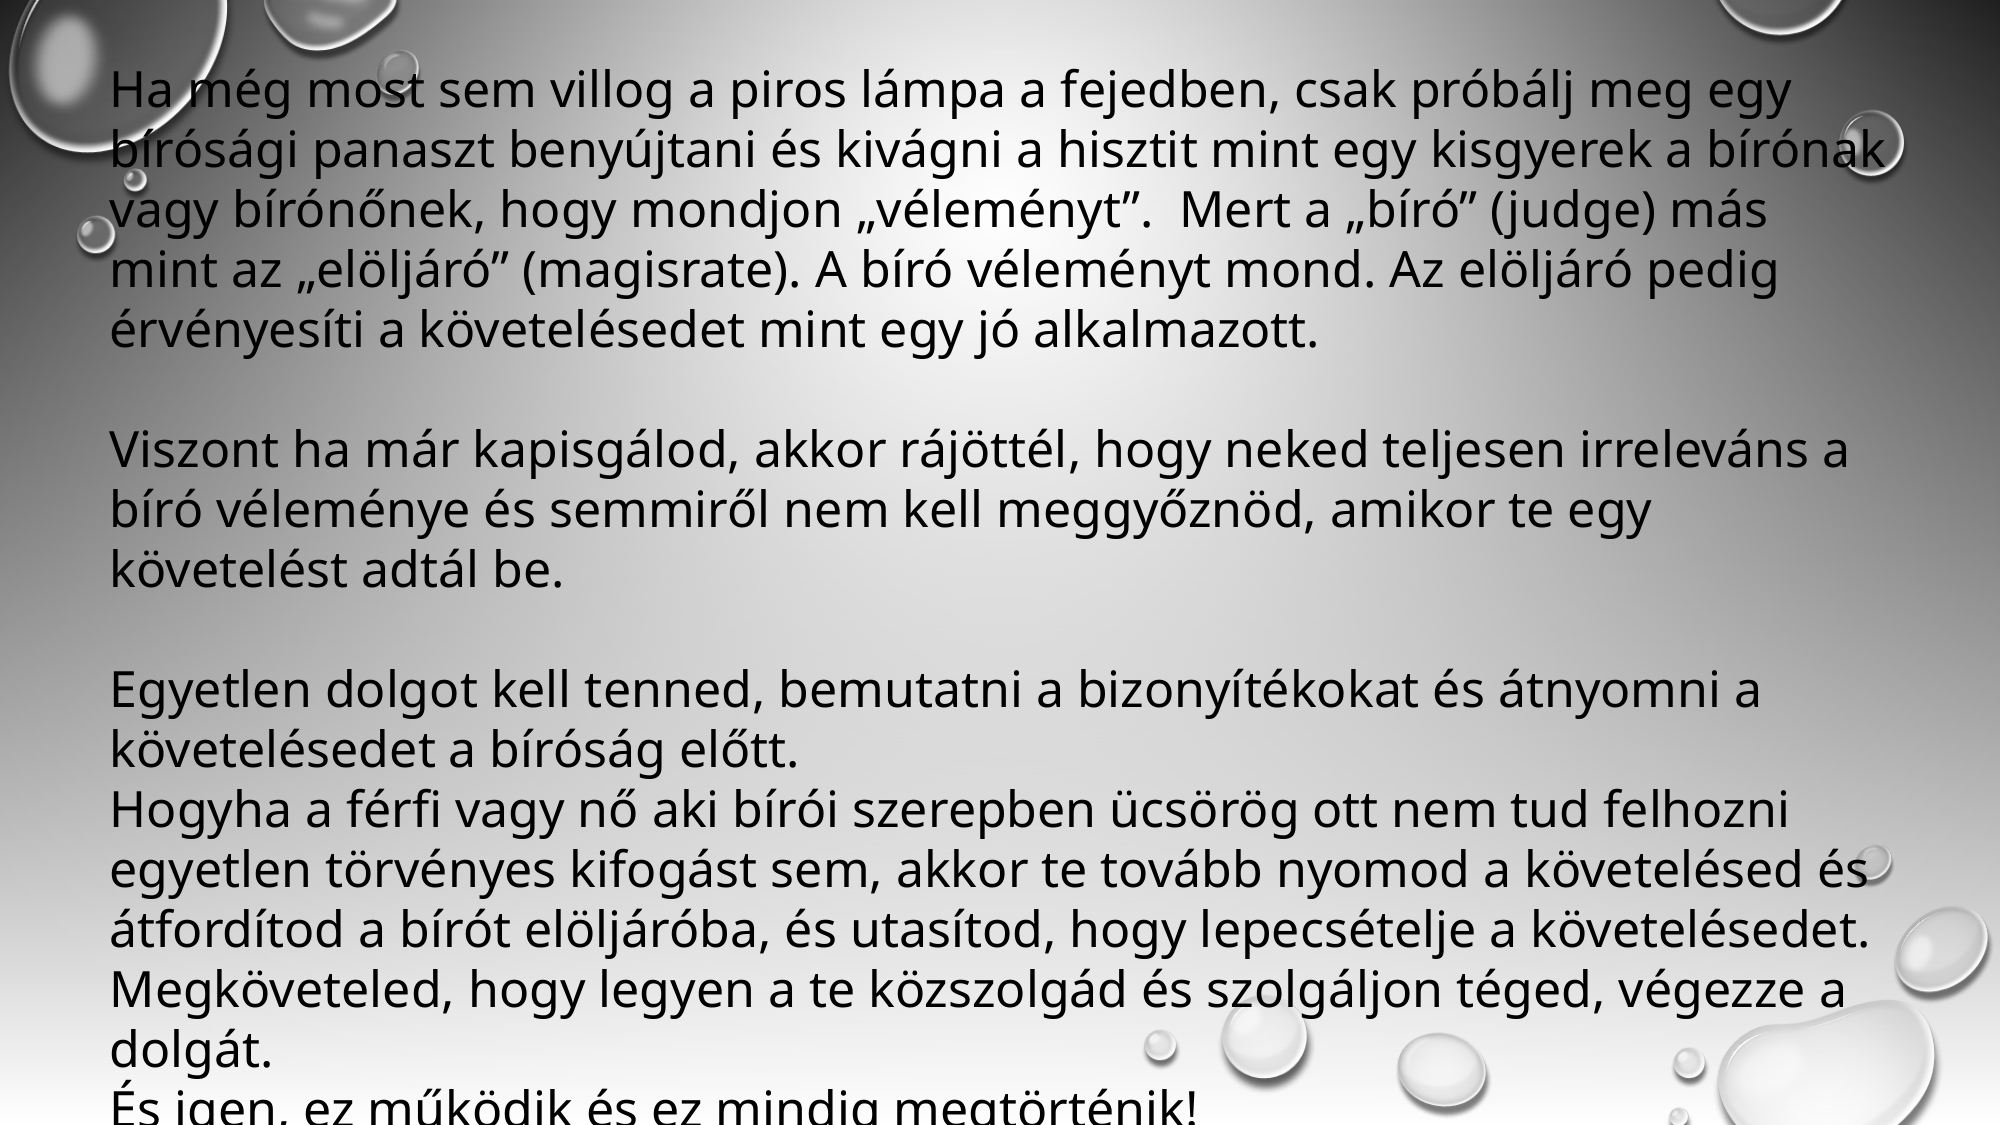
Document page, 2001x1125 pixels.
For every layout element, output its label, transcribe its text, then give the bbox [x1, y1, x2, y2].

text_box Ha még most sem villog a piros lámpa a fejedben, csak próbálj meg egy bírósági panaszt benyújtani és kivágni a hisztit mint egy kisgyerek a bírónak vagy bírónőnek, hogy mondjon „véleményt”. Mert a „bíró” (judge) más mint az „elöljáró” (magisrate). A bíró véleményt mond. Az elöljáró pedig érvényesíti a követelésedet mint egy jó alkalmazott. Viszont ha már kapisgálod, akkor rájöttél, hogy neked teljesen irreleváns a bíró véleménye és semmiről nem kell meggyőznöd, amikor te egy követelést adtál be. Egyetlen dolgot kell tenned, bemutatni a bizonyítékokat és átnyomni a követelésedet a bíróság előtt. Hogyha a férfi vagy nő aki bírói szerepben ücsörög ott nem tud felhozni egyetlen törvényes kifogást sem, akkor te tovább nyomod a követelésed és átfordítod a bírót elöljáróba, és utasítod, hogy lepecsételje a követelésedet. Megköveteled, hogy legyen a te közszolgád és szolgáljon téged, végezze a dolgát. És igen, ez működik és ez mindig megtörténik! [95, 49, 1905, 1125]
picture [0, 0, 2000, 1125]
